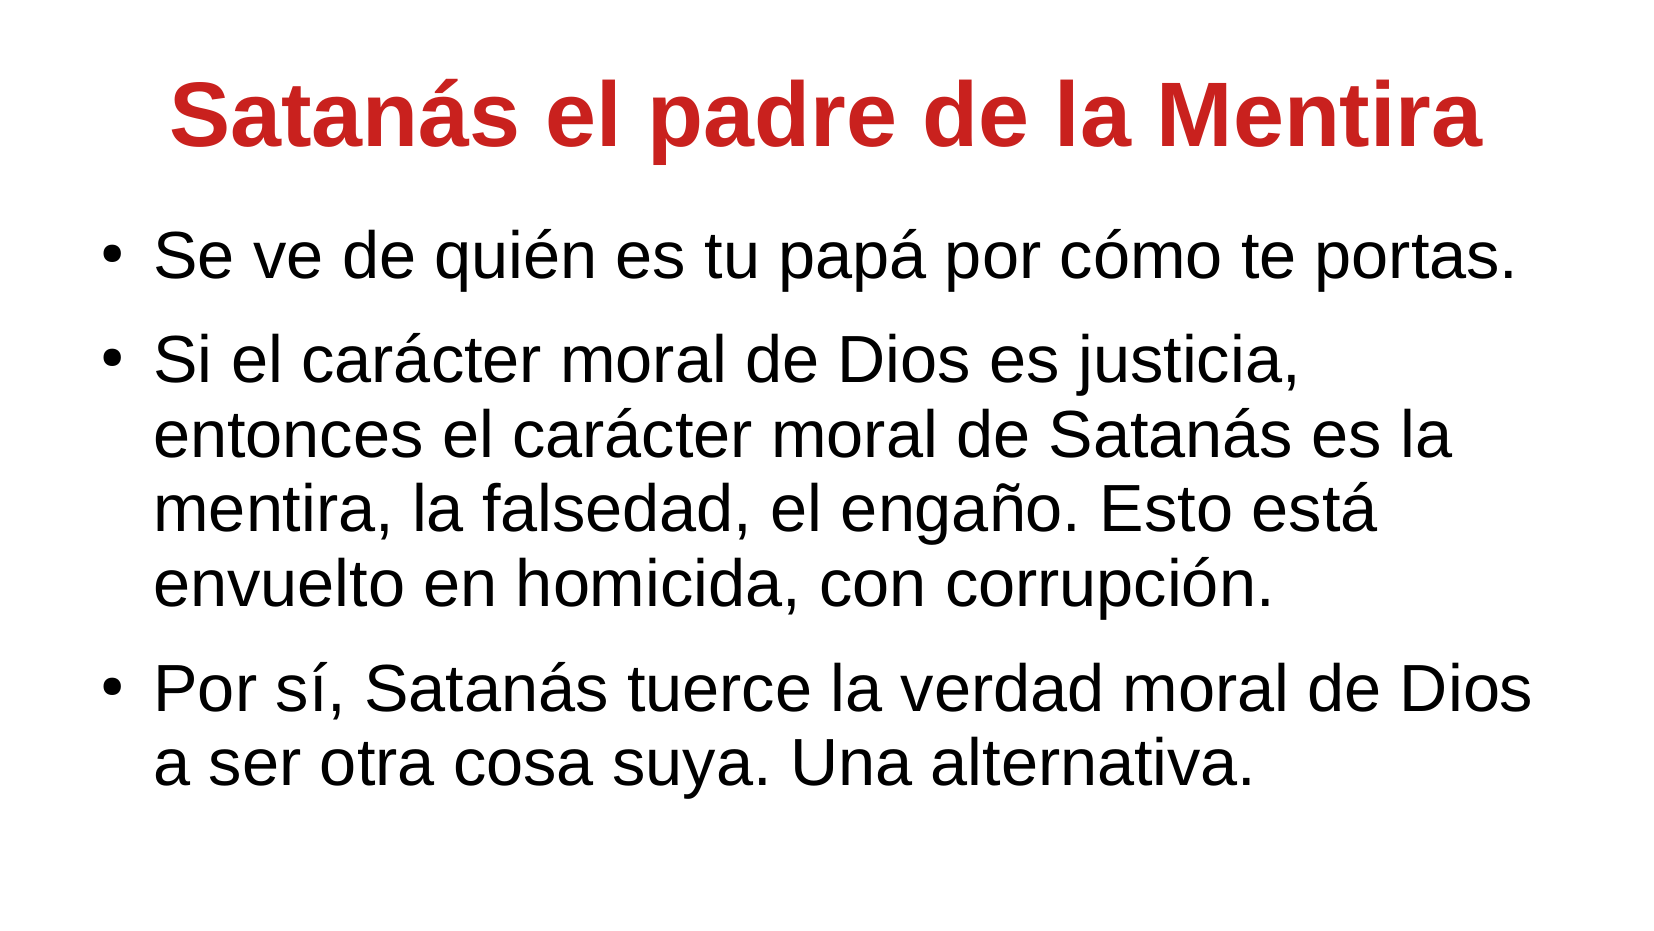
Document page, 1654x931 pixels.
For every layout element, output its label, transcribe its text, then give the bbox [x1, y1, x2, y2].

list Se ve de quién es tu papá por cómo te portas. Si el carácter moral de Dios es justicia, entonces el carácter moral de Satanás es la mentira, la falsedad, el engaño. Esto está envuelto en homicida, con corrupción. Por sí, Satanás tuerce la verdad moral de Dios a ser otra cosa suya. Una alternativa. [82, 217, 1571, 887]
title Satanás el padre de la Mentira [82, 37, 1571, 193]
